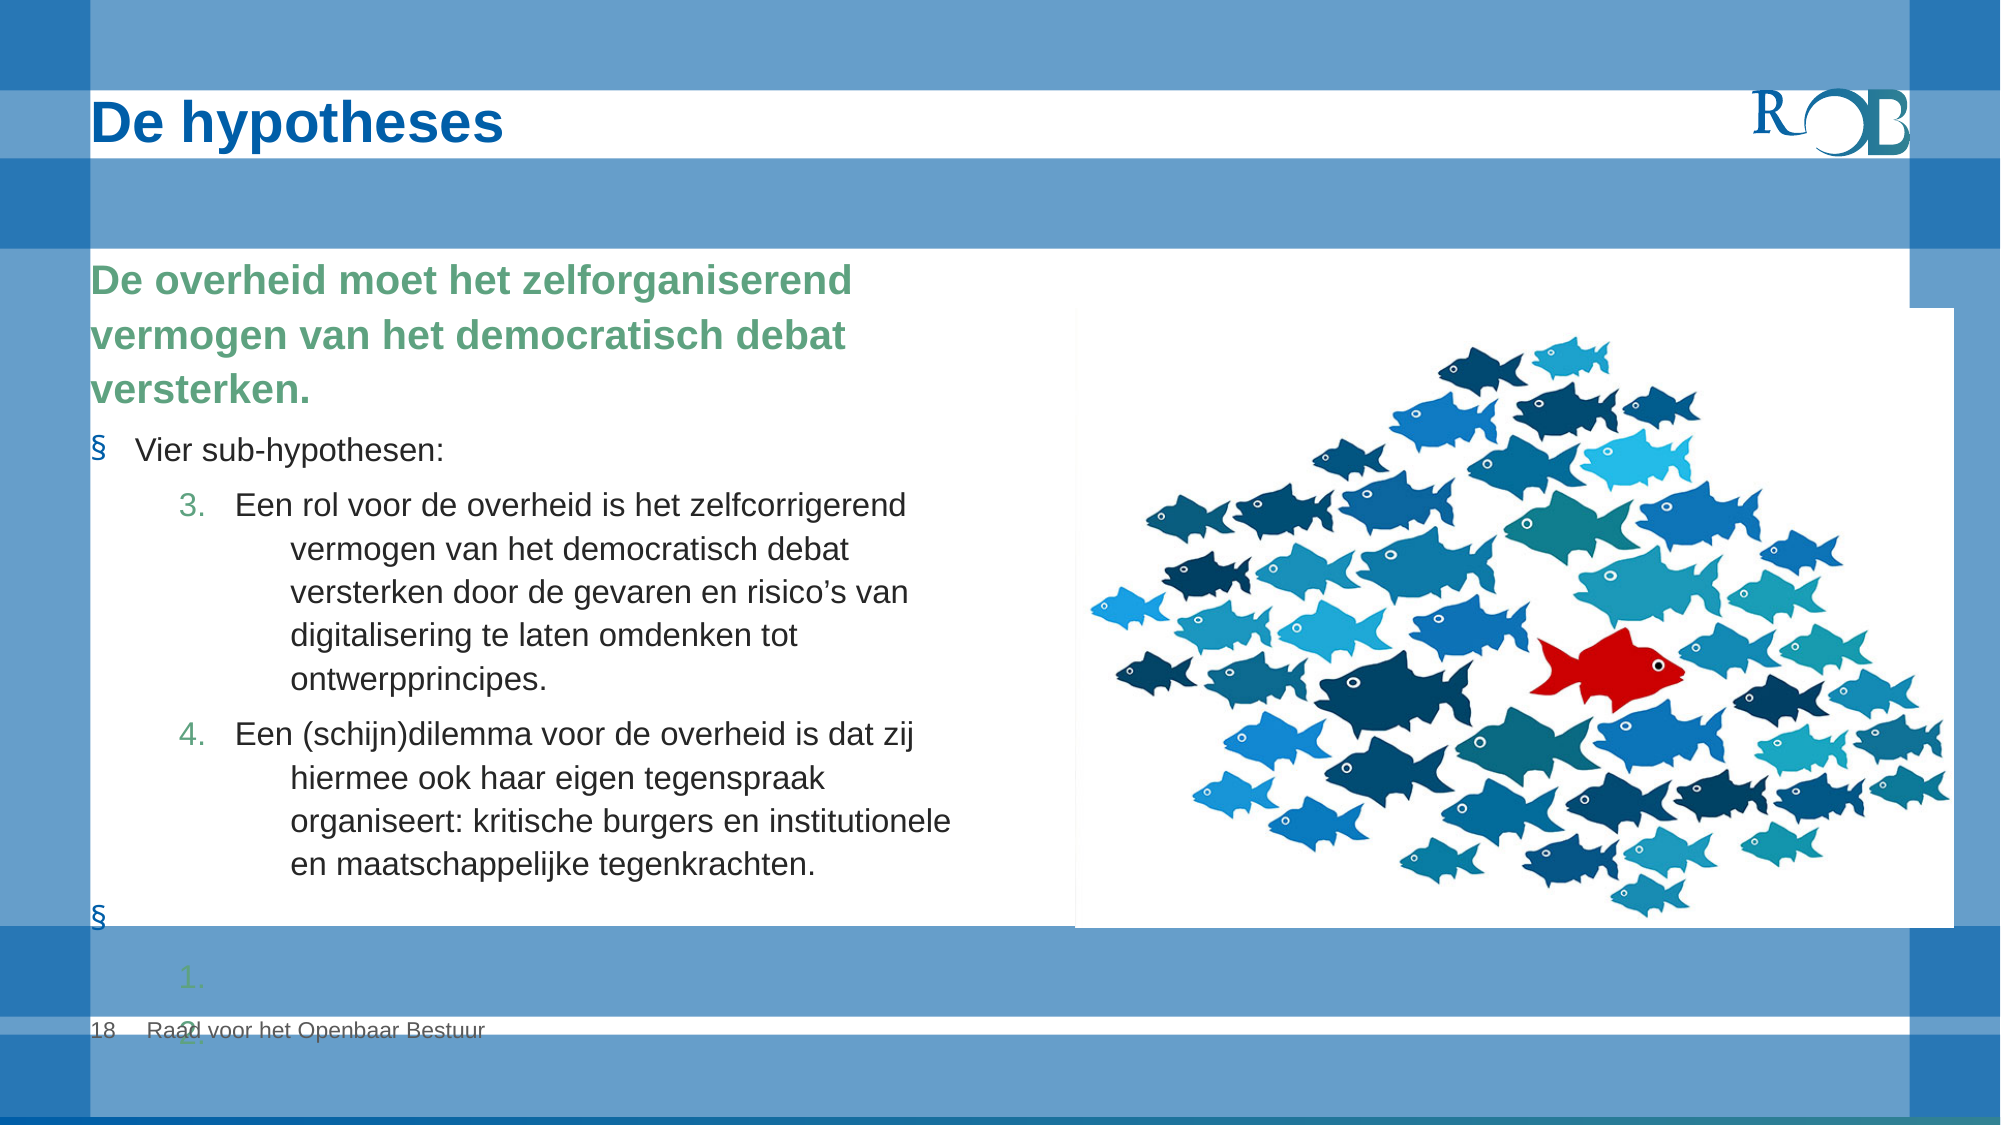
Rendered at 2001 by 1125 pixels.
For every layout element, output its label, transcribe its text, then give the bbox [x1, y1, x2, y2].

text_box 18 [90, 1015, 143, 1037]
list De overheid moet het zelforganiserend vermogen van het democratisch debat versterken. Vier sub-hypothesen: Een rol voor de overheid is het zelfcorrigerend vermogen van het democratisch debat versterken door de gevaren en risico’s van digitalisering te laten omdenken tot ontwerpprincipes. Een (schijn)dilemma voor de overheid is dat zij hiermee ook haar eigen tegenspraak organiseert: kritische burgers en institutionele en maatschappelijke tegenkrachten. [90, 248, 955, 928]
title De hypotheses [90, 91, 955, 160]
picture [1075, 308, 1954, 928]
text_box Raad voor het Openbaar Bestuur [146, 1015, 570, 1037]
